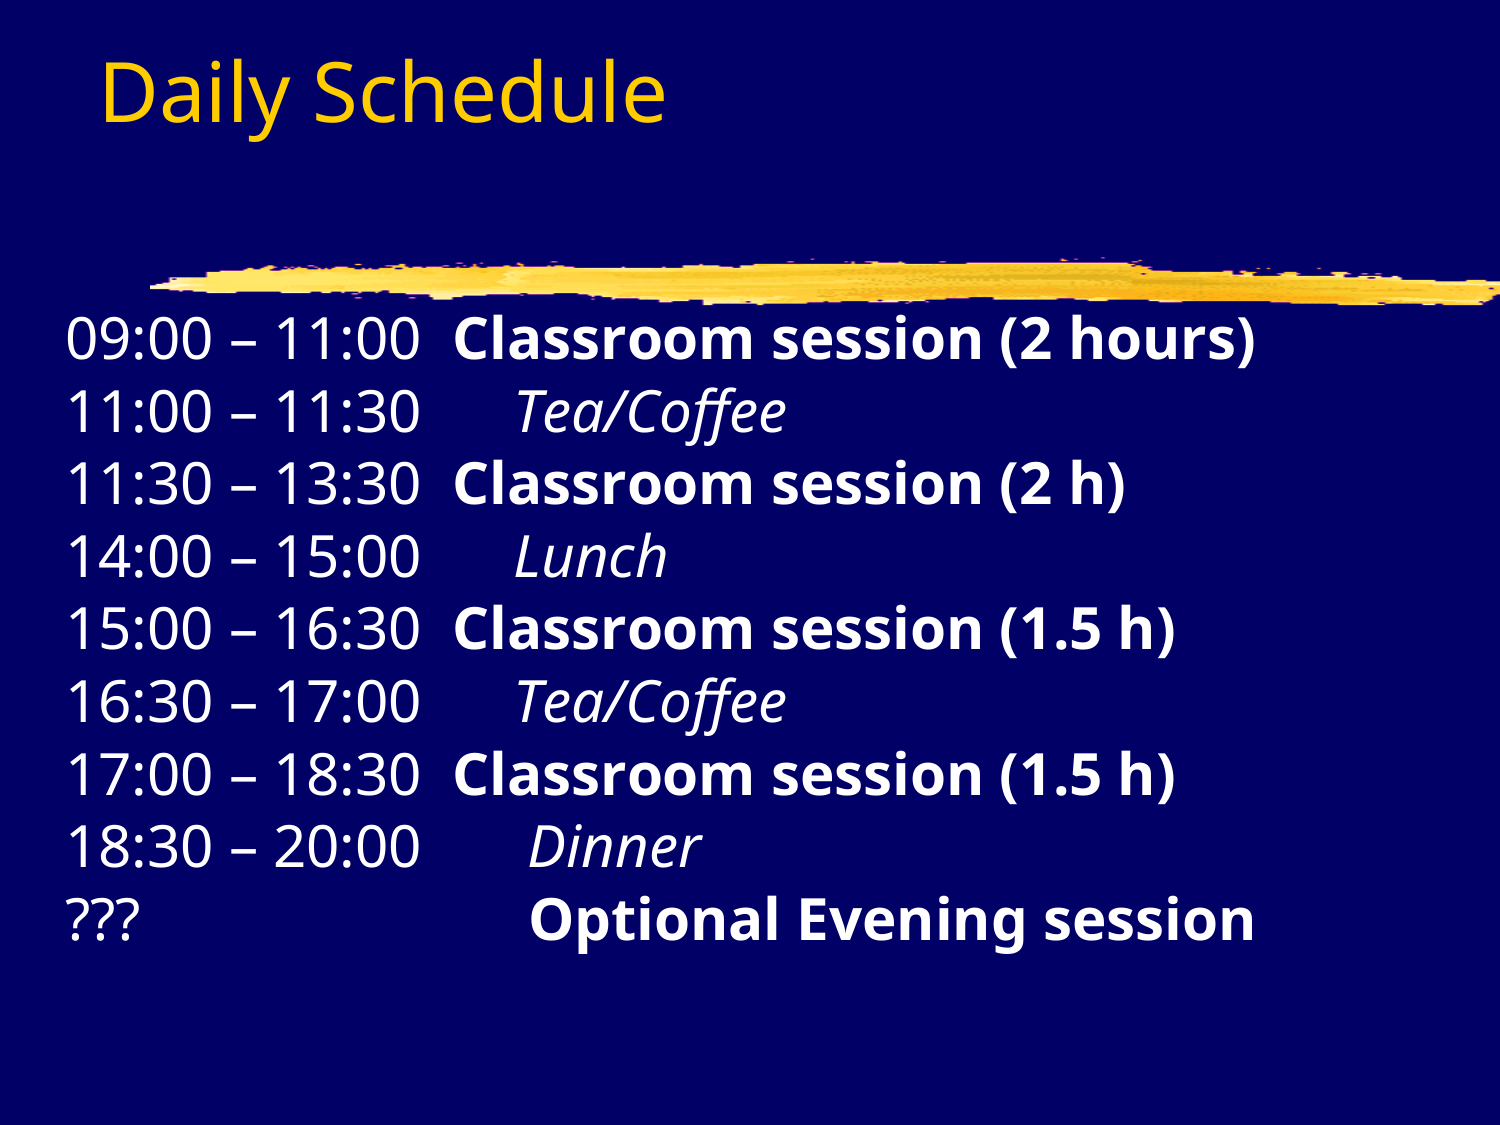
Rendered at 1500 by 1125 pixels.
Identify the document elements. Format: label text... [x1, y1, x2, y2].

title Daily Schedule [98, 0, 1379, 203]
picture [150, 252, 1500, 316]
list 09:00 – 11:00 Classroom session (2 hours) 11:00 – 11:30 Tea/Coffee 11:30 – 13:30 Classroom session (2 h) 14:00 – 15:00 Lunch 15:00 – 16:30 Classroom session (1.5 h) 16:30 – 17:00 Tea/Coffee 17:00 – 18:30 Classroom session (1.5 h) 18:30 – 20:00 Dinner ??? Optional Evening session [62, 325, 1500, 1094]
